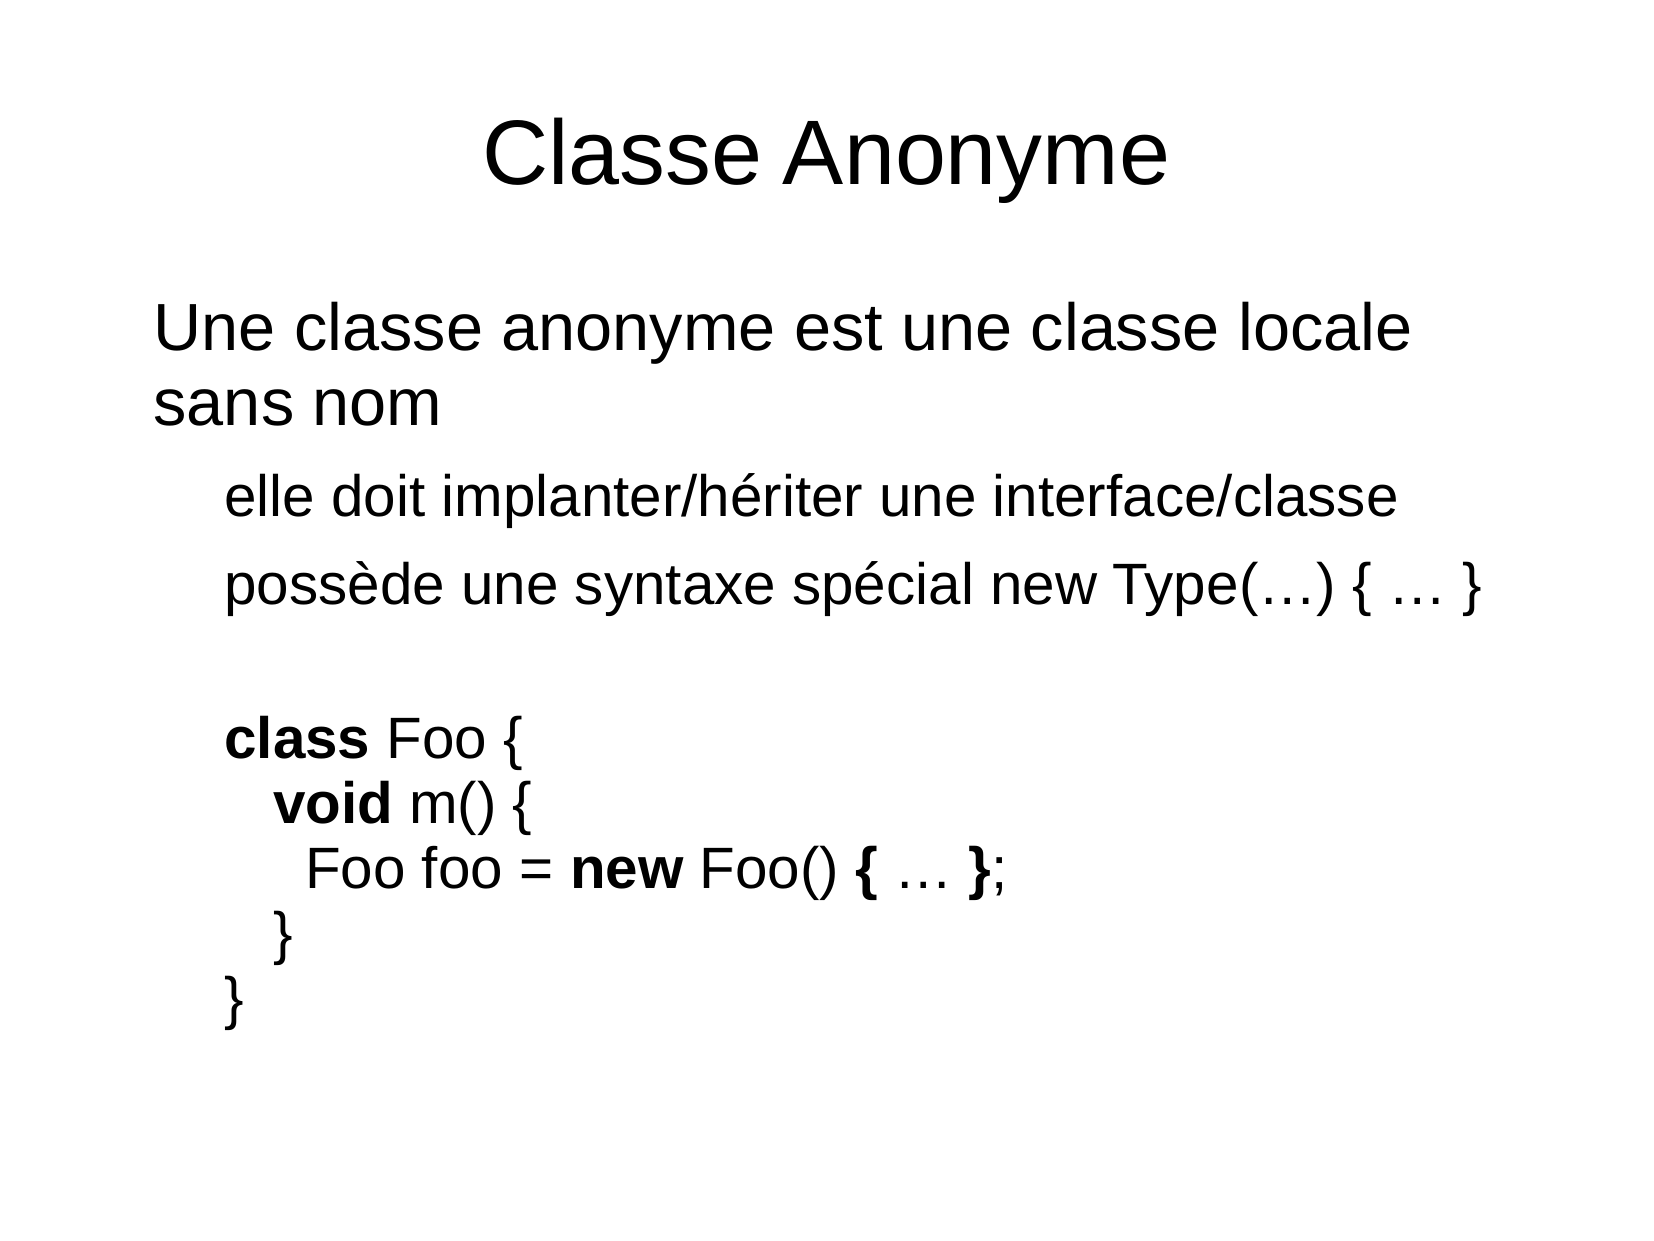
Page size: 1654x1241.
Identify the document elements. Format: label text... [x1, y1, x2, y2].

title Classe Anonyme [82, 49, 1571, 257]
list Une classe anonyme est une classe locale sans nom elle doit implanter/hériter une interface/classe possède une syntaxe spécial new Type(…) { … } class Foo { void m() { Foo foo = new Foo() { … }; } } [82, 290, 1571, 1126]
